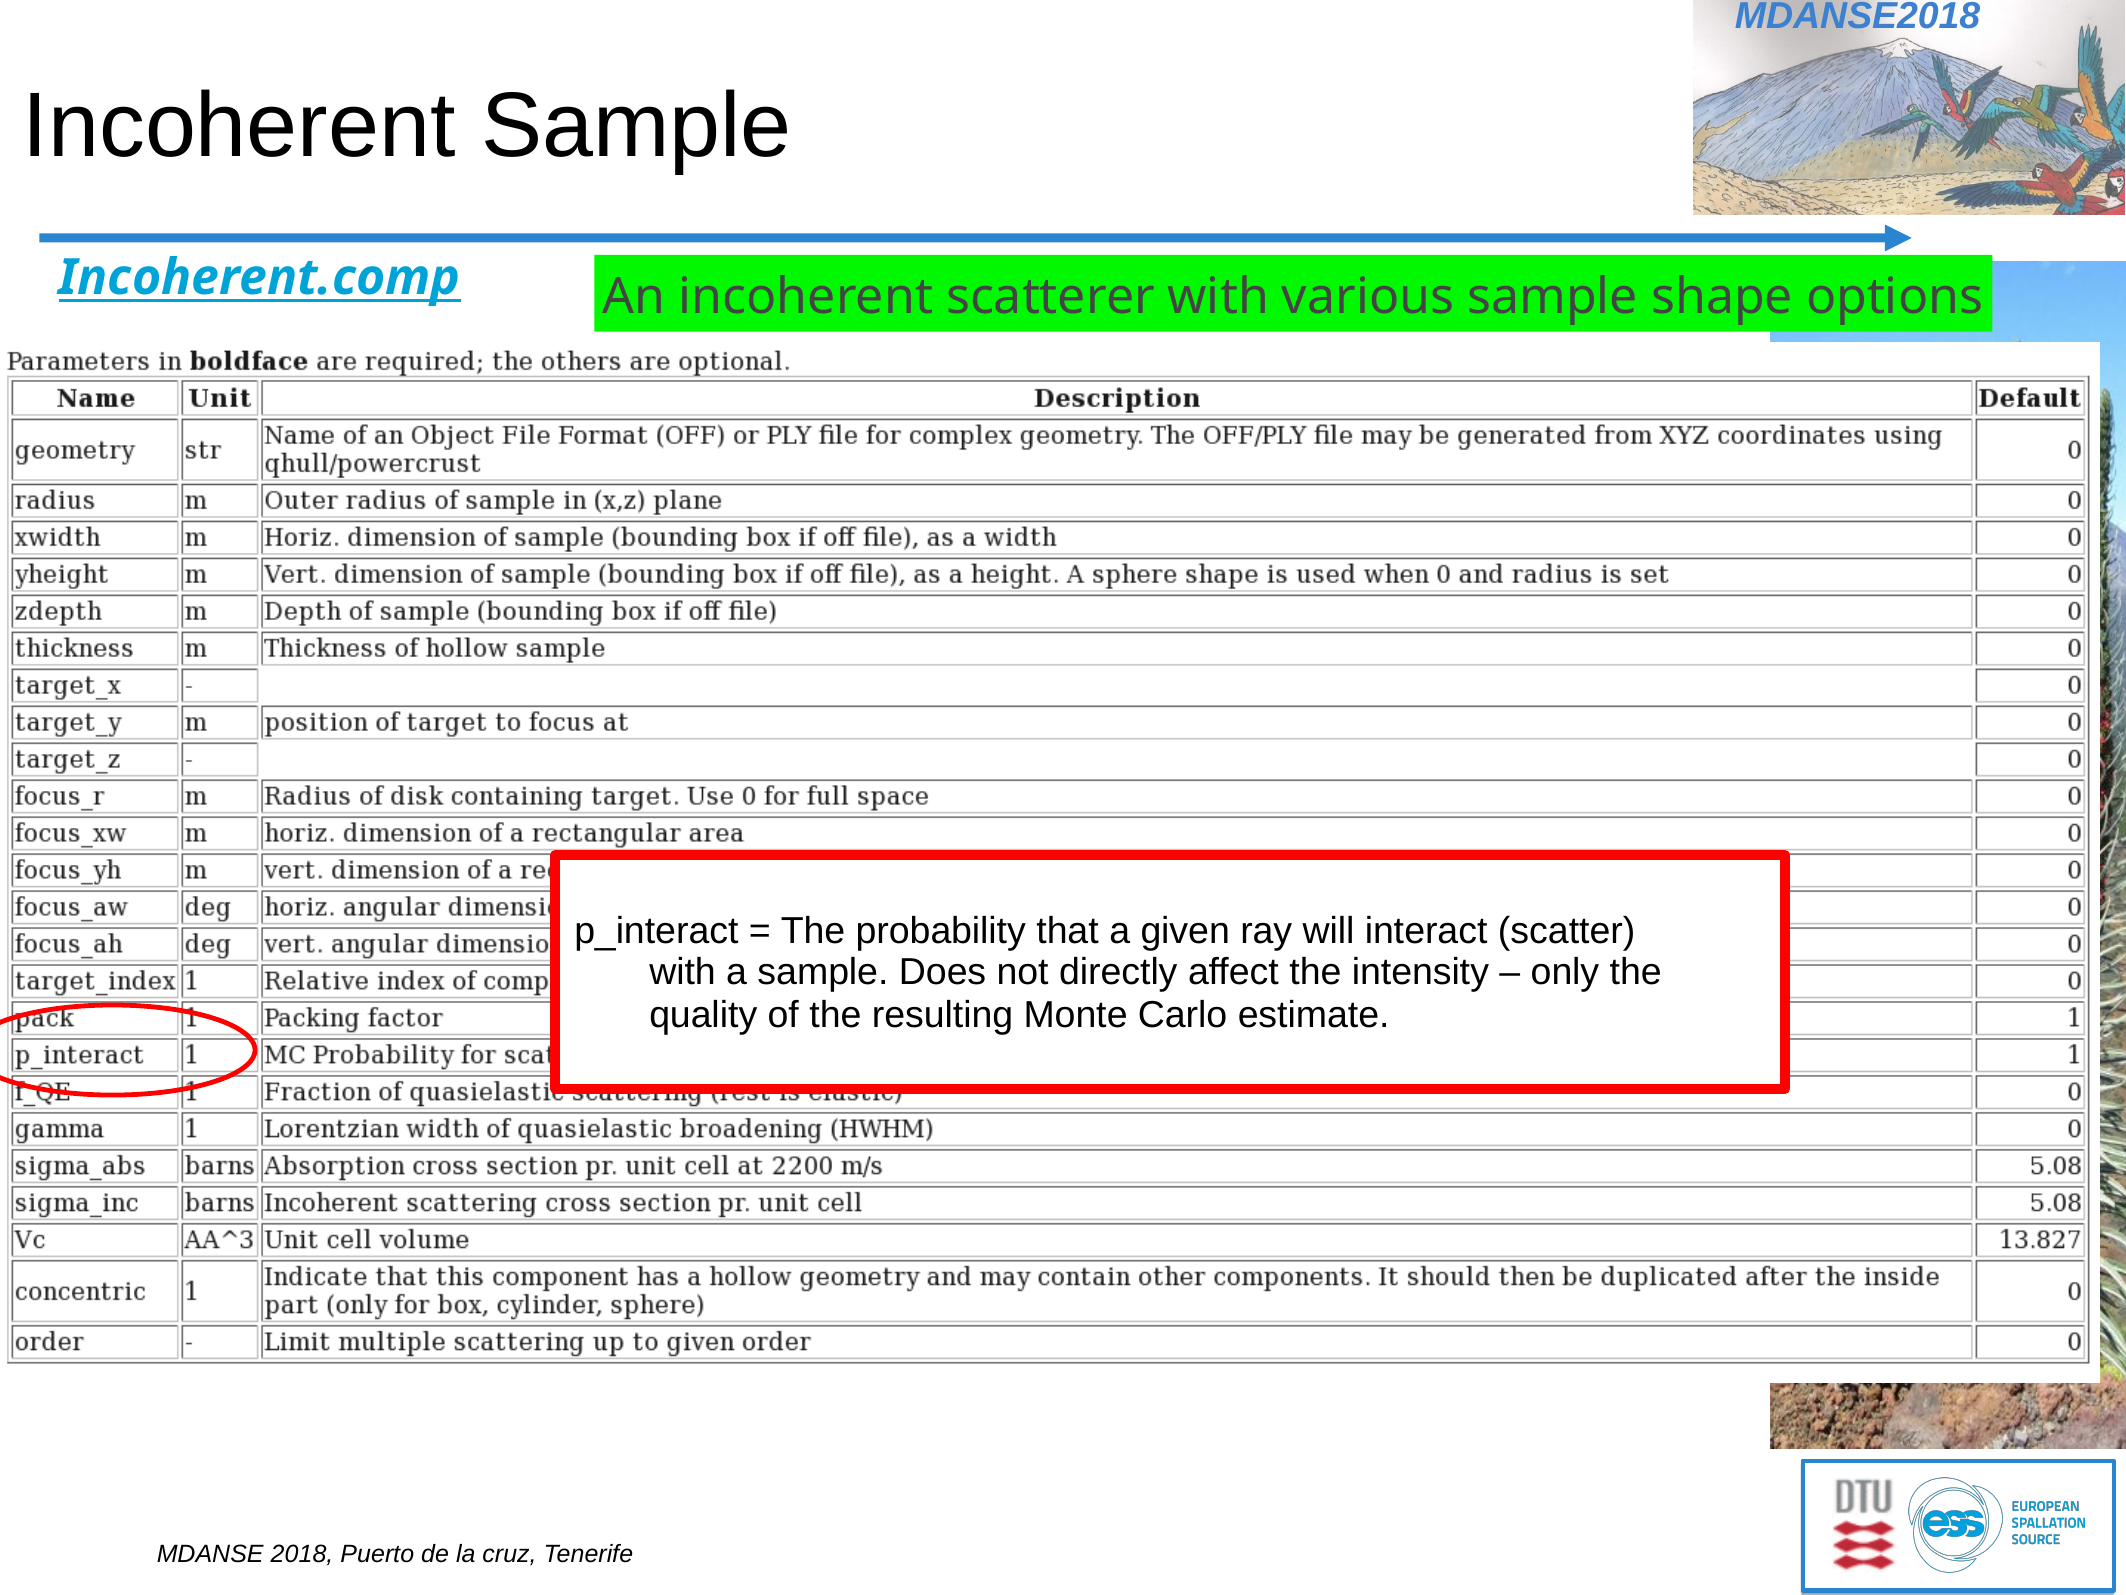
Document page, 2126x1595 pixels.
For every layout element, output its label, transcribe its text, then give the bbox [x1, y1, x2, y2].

text_box Incoherent.comp [0, 236, 520, 314]
text_box An incoherent scatterer with various sample shape options [594, 254, 1993, 332]
text_box p_interact = The probability that a given ray will interact (scatter) with a sample. Does not directly affect the intensity – only the quality of the resulting Monte Carlo estimate. [555, 855, 1786, 1090]
picture [0, 1008, 252, 1092]
picture [0, 261, 2126, 1449]
picture [1908, 1477, 2085, 1573]
picture [1832, 1477, 1897, 1573]
title Incoherent Sample [22, 40, 1938, 209]
picture [1693, 0, 2125, 215]
